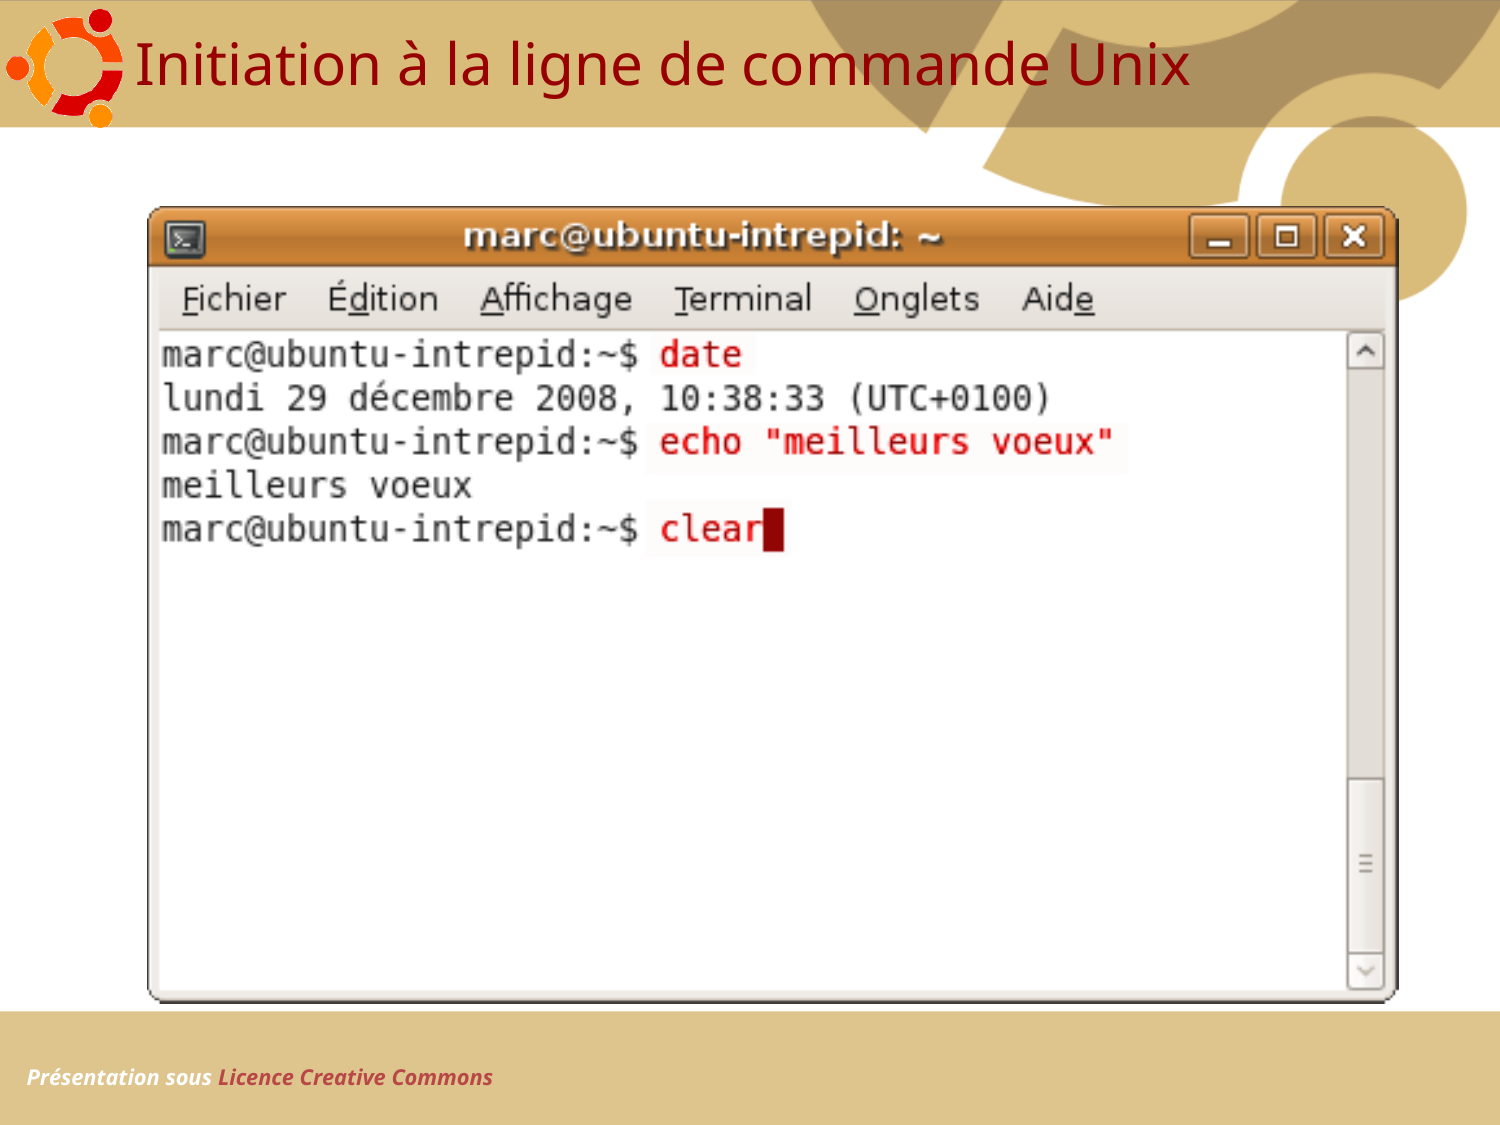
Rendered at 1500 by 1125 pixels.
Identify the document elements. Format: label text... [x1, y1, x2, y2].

title Initiation à la ligne de commande Unix [135, 0, 1417, 177]
picture [0, 0, 1500, 1004]
